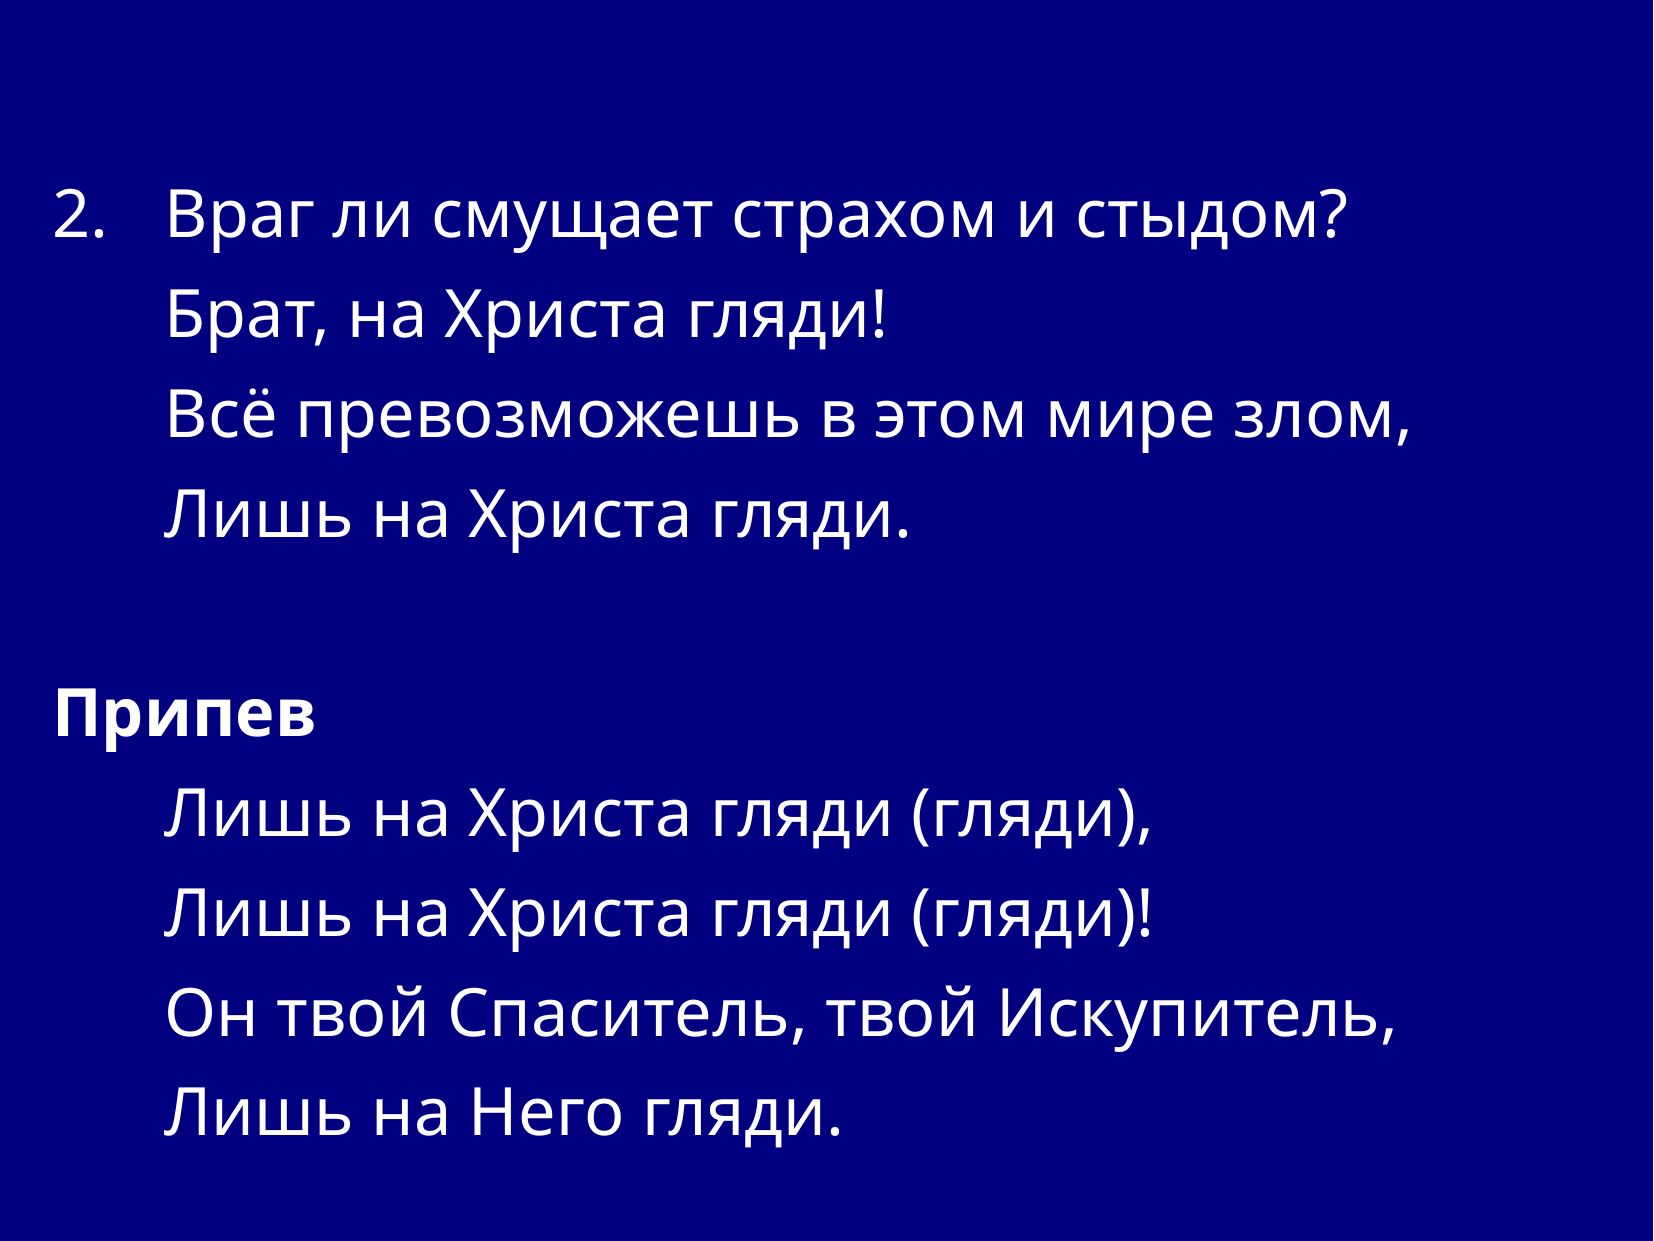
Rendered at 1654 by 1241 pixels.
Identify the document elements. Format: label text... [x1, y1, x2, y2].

text_box 2. Враг ли смущает страхом и стыдом? Брат, на Христа гляди! Всё превозможешь в этом мире злом, Лишь на Христа гляди. Припев Лишь на Христа гляди (гляди), Лишь на Христа гляди (гляди)! Он твой Спаситель, твой Искупитель, Лишь на Него гляди. [37, 150, 1576, 1163]
